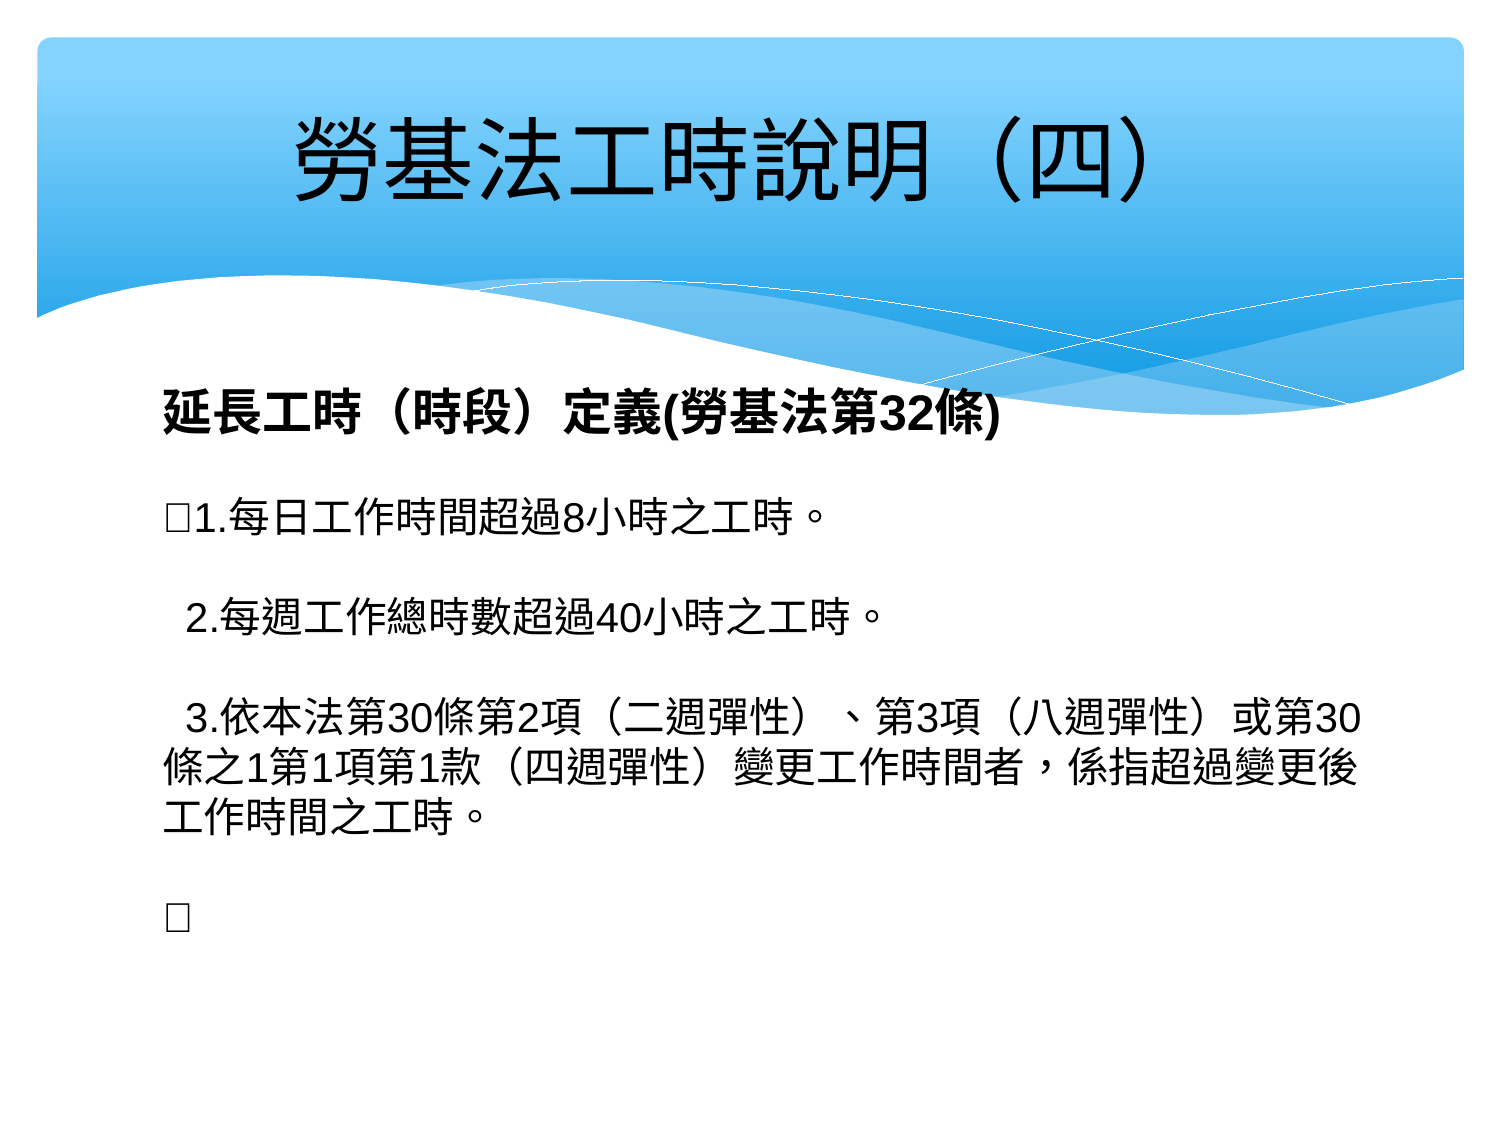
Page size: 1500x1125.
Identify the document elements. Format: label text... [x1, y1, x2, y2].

title 勞基法工時說明（四） [75, 55, 1425, 261]
text_box 延長工時（時段）定義(勞基法第32條) 1.每日工作時間超過8小時之工時。 2.每週工作總時數超過40小時之工時。 3.依本法第30條第2項（二週彈性）、第3項（八週彈性）或第30條之1第1項第1款（四週彈性）變更工作時間者，係指超過變更後工作時間之工時。  [147, 373, 1400, 949]
